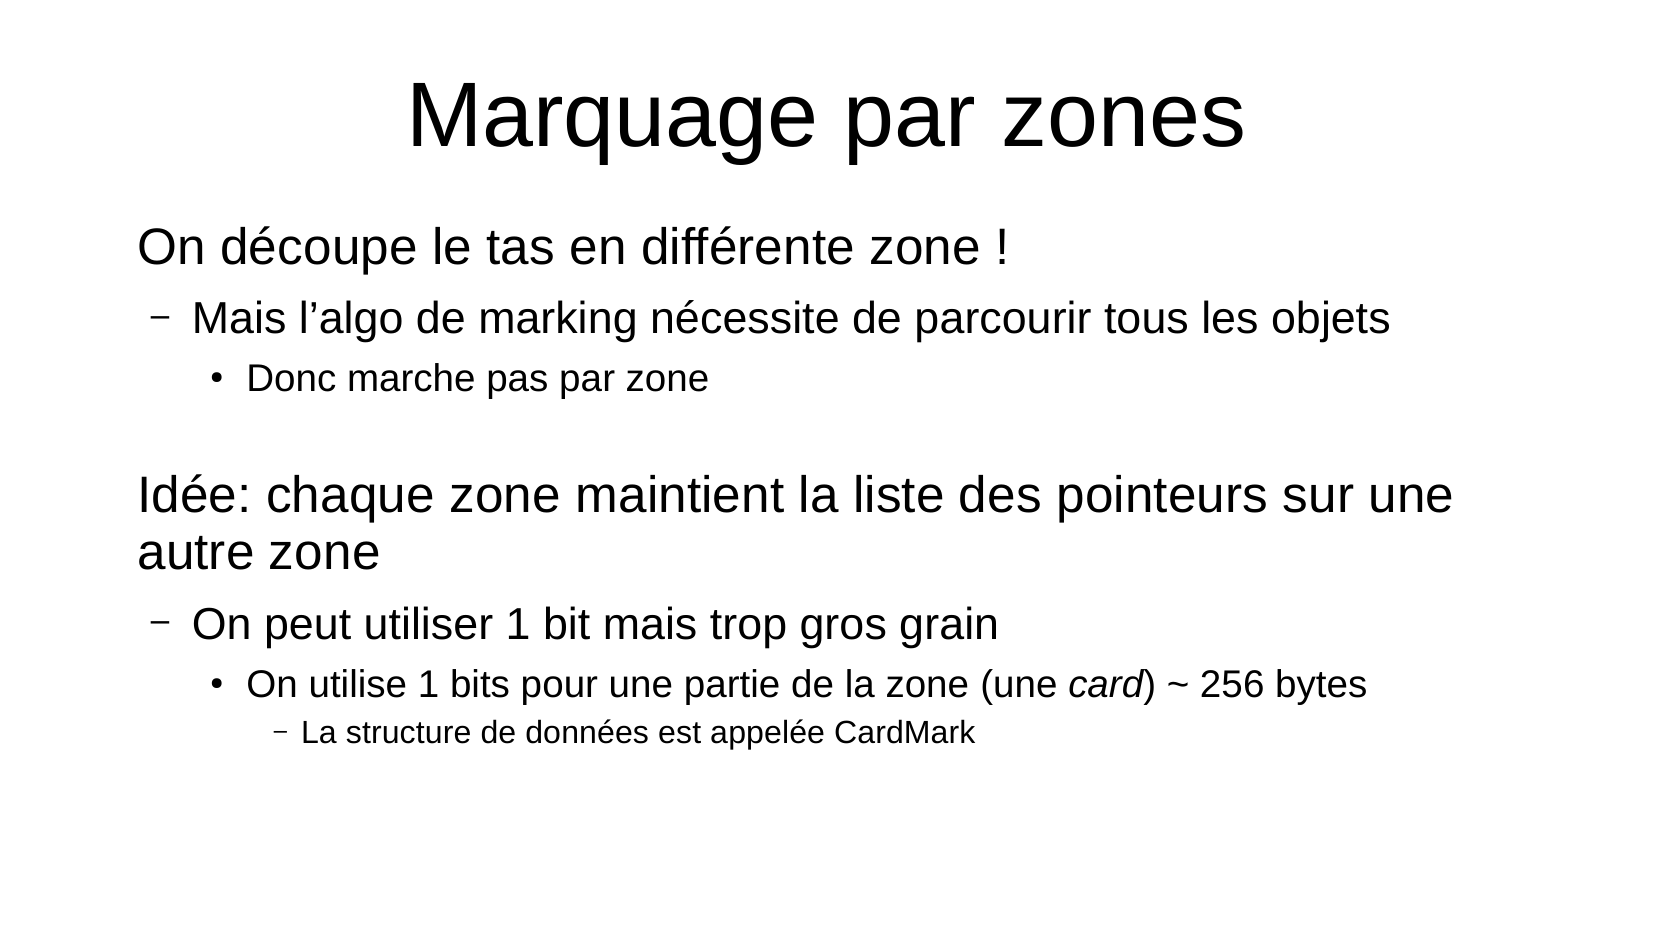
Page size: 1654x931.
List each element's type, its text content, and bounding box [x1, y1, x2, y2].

title Marquage par zones [82, 37, 1571, 193]
list On découpe le tas en différente zone ! Mais l’algo de marking nécessite de parcourir tous les objets Donc marche pas par zone Idée: chaque zone maintient la liste des pointeurs sur une autre zone On peut utiliser 1 bit mais trop gros grain On utilise 1 bits pour une partie de la zone (une card) ~ 256 bytes La structure de données est appelée CardMark [82, 217, 1571, 758]
